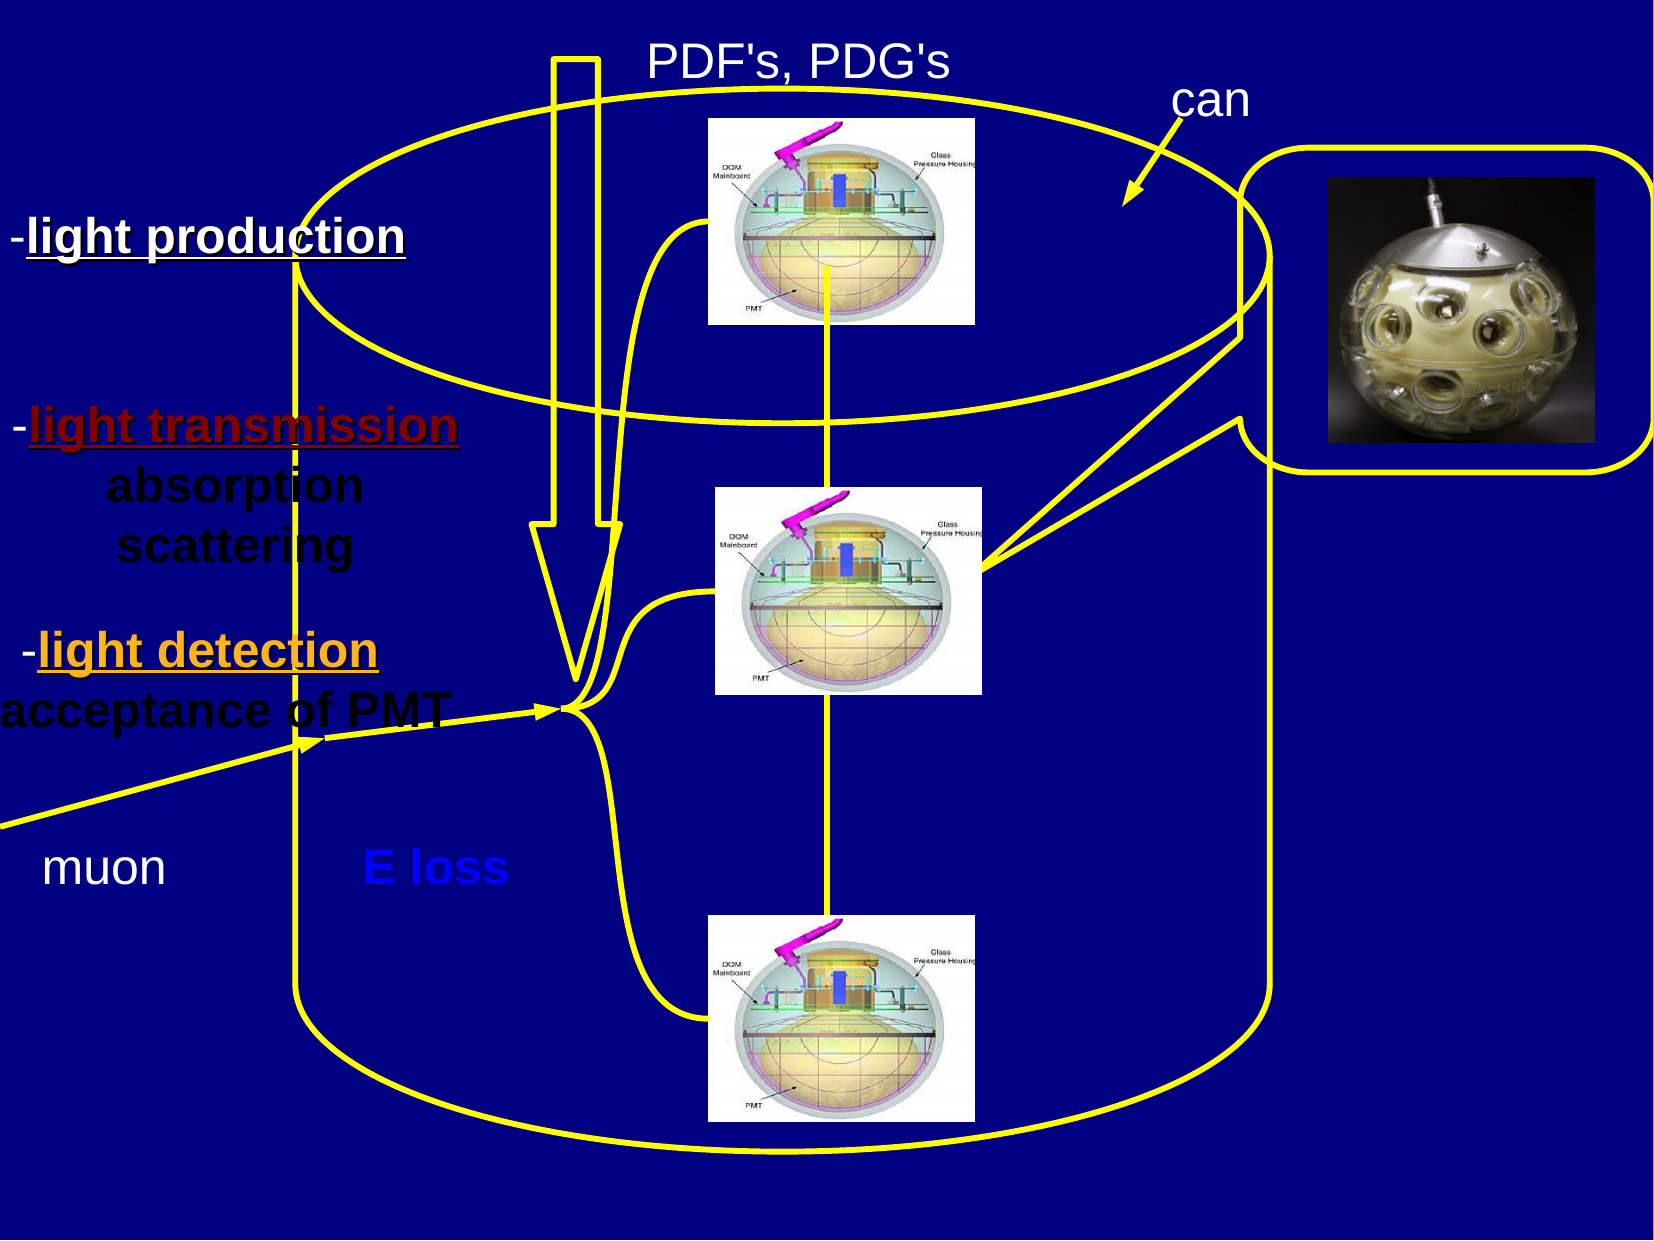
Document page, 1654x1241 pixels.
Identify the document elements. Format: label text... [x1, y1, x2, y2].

title -light transmission absorption scattering [0, 324, 471, 573]
title photons [621, 669, 827, 798]
title -light detection acceptance of PMT [0, 609, 471, 798]
title E loss [324, 826, 530, 895]
title -light production [0, 29, 443, 324]
title can [1092, 59, 1298, 127]
title muon [1, 798, 207, 895]
picture [708, 915, 975, 1123]
picture [708, 118, 975, 325]
picture [715, 487, 982, 695]
picture [1328, 177, 1595, 443]
title PDF's, PDG's [561, 21, 1004, 89]
